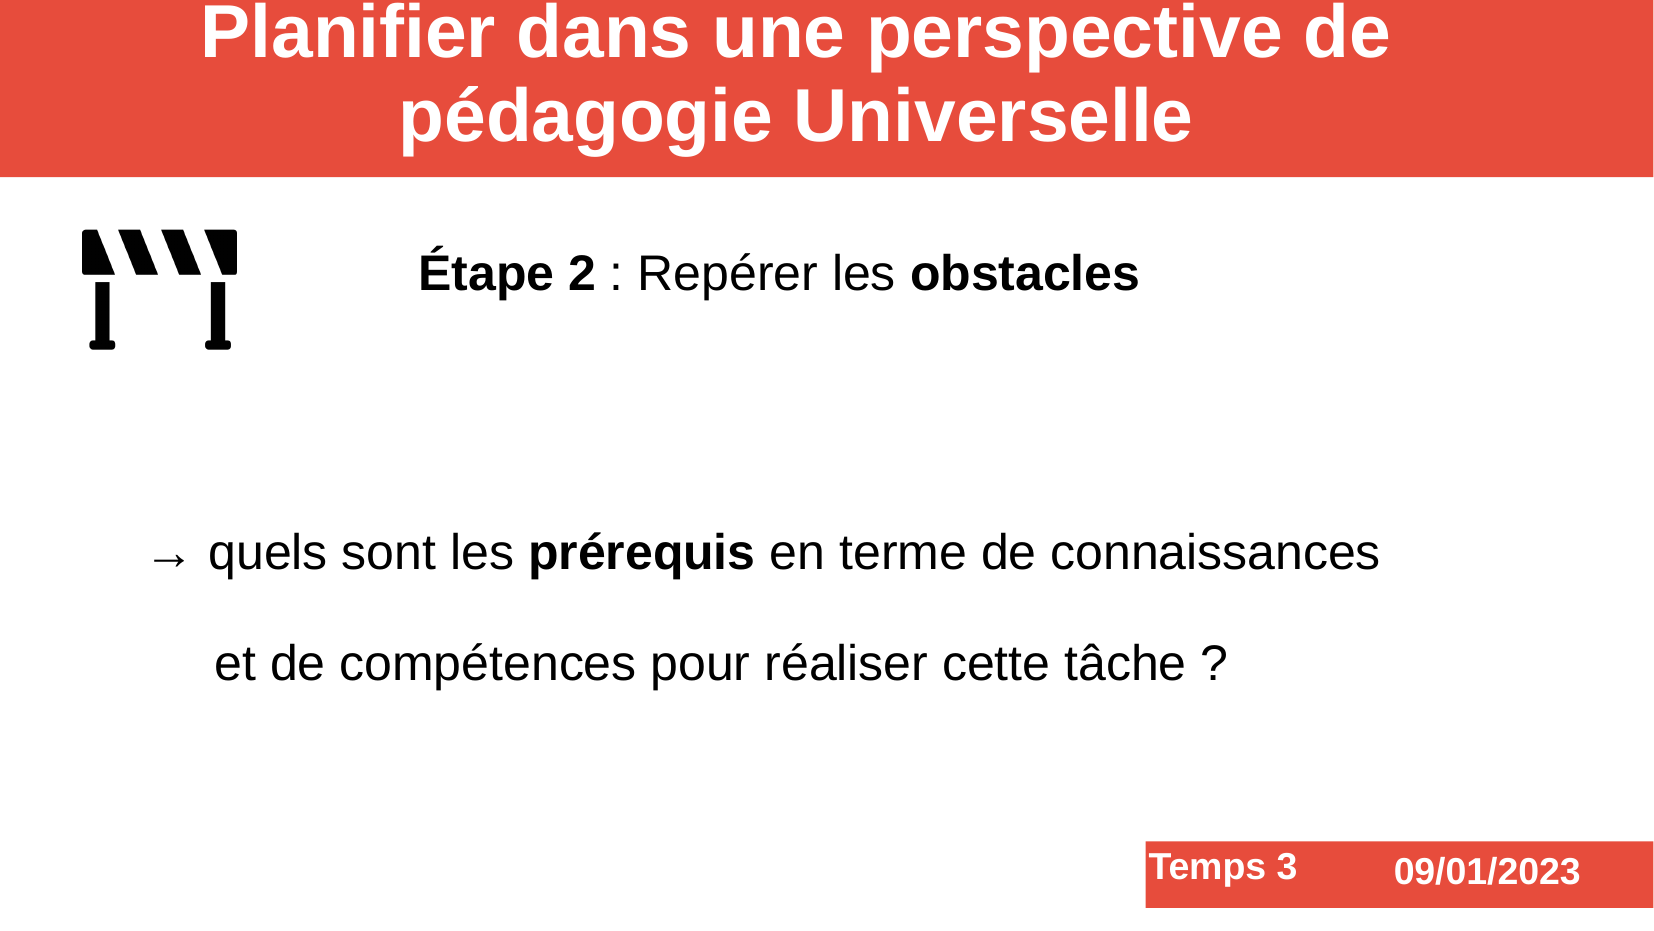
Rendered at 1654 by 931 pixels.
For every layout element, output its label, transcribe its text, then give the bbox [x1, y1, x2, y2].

title Planifier dans une perspective de pédagogie Universelle [200, 47, 1406, 158]
picture [82, 212, 237, 367]
text_box Étape 2 : Repérer les obstacles → quels sont les prérequis en terme de connaissances et de compétences pour réaliser cette tâche ? [129, 237, 1430, 699]
text_box Temps 3 [1133, 838, 1335, 931]
